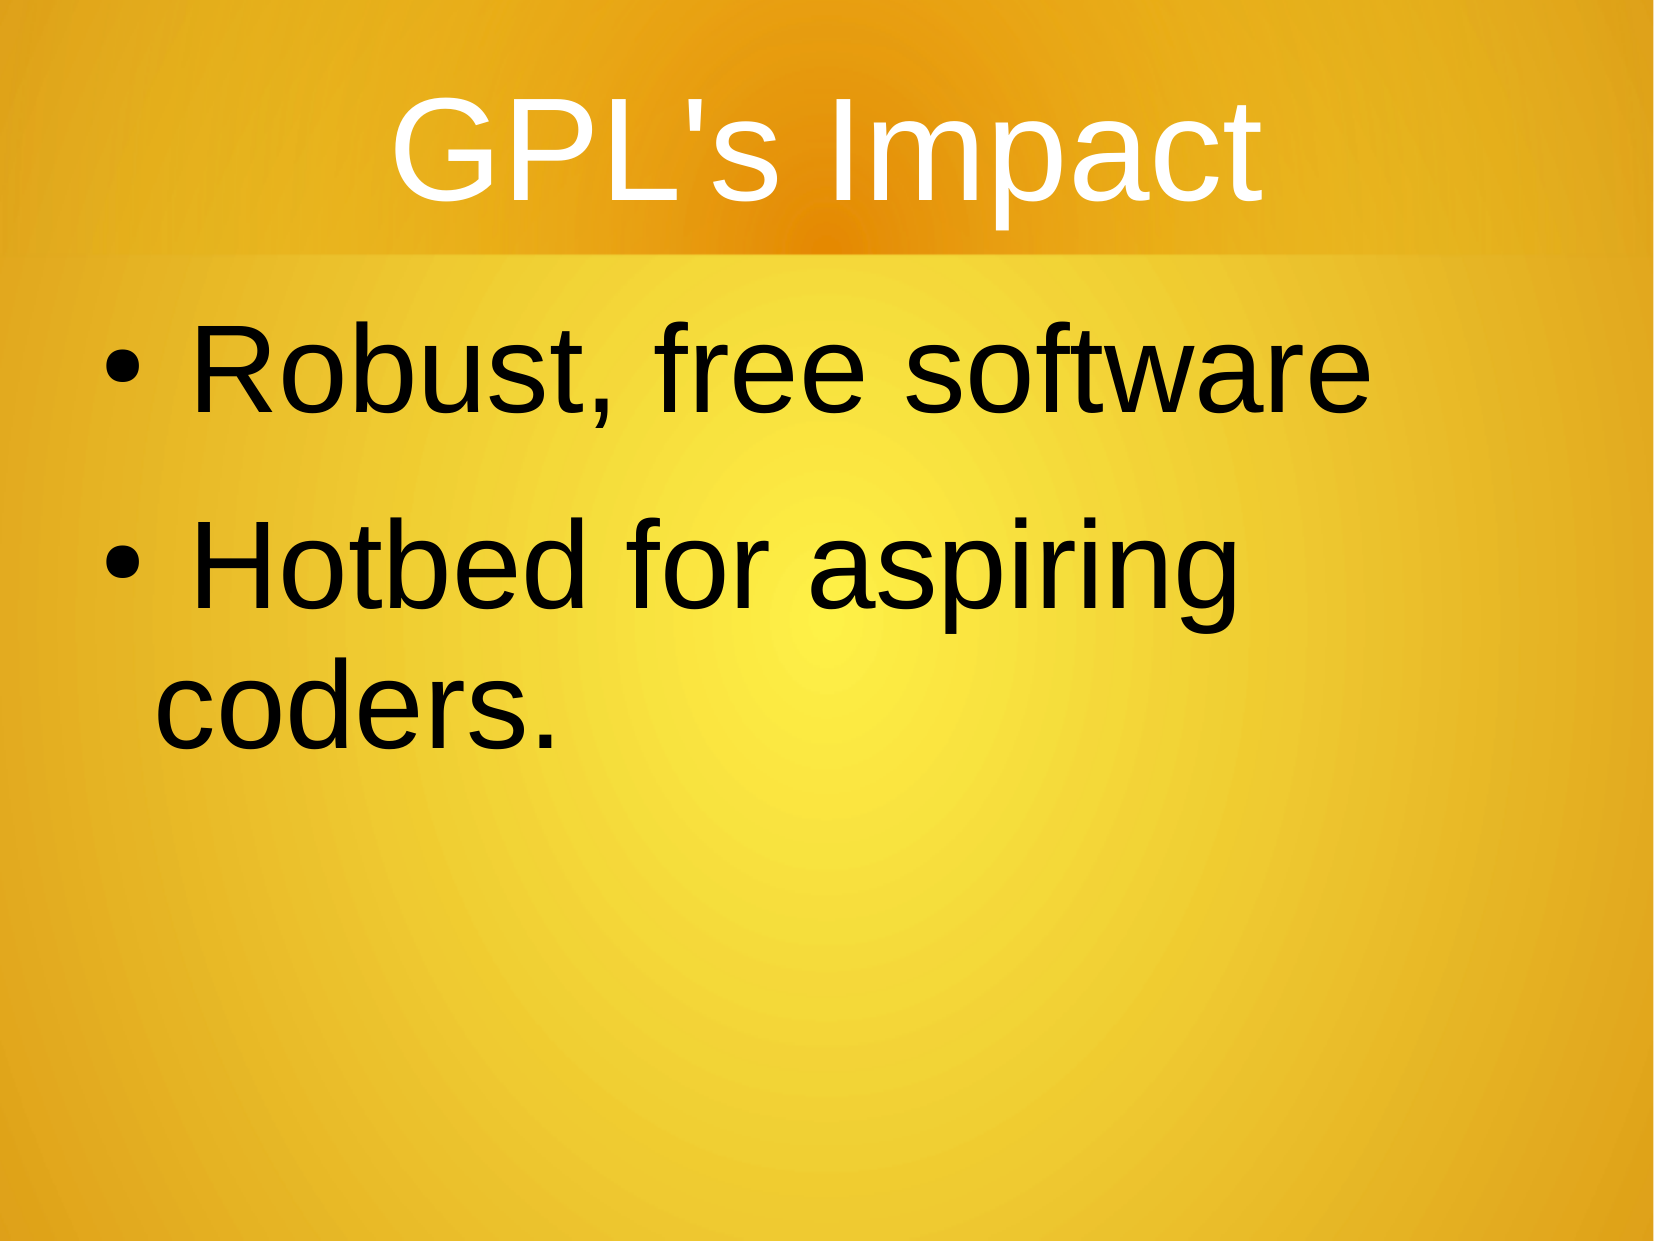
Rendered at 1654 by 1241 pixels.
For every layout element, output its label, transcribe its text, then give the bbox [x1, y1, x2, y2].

picture [0, 0, 1654, 1241]
title GPL's Impact [82, 47, 1571, 252]
list Robust, free software Hotbed for aspiring coders. [82, 299, 1571, 1019]
